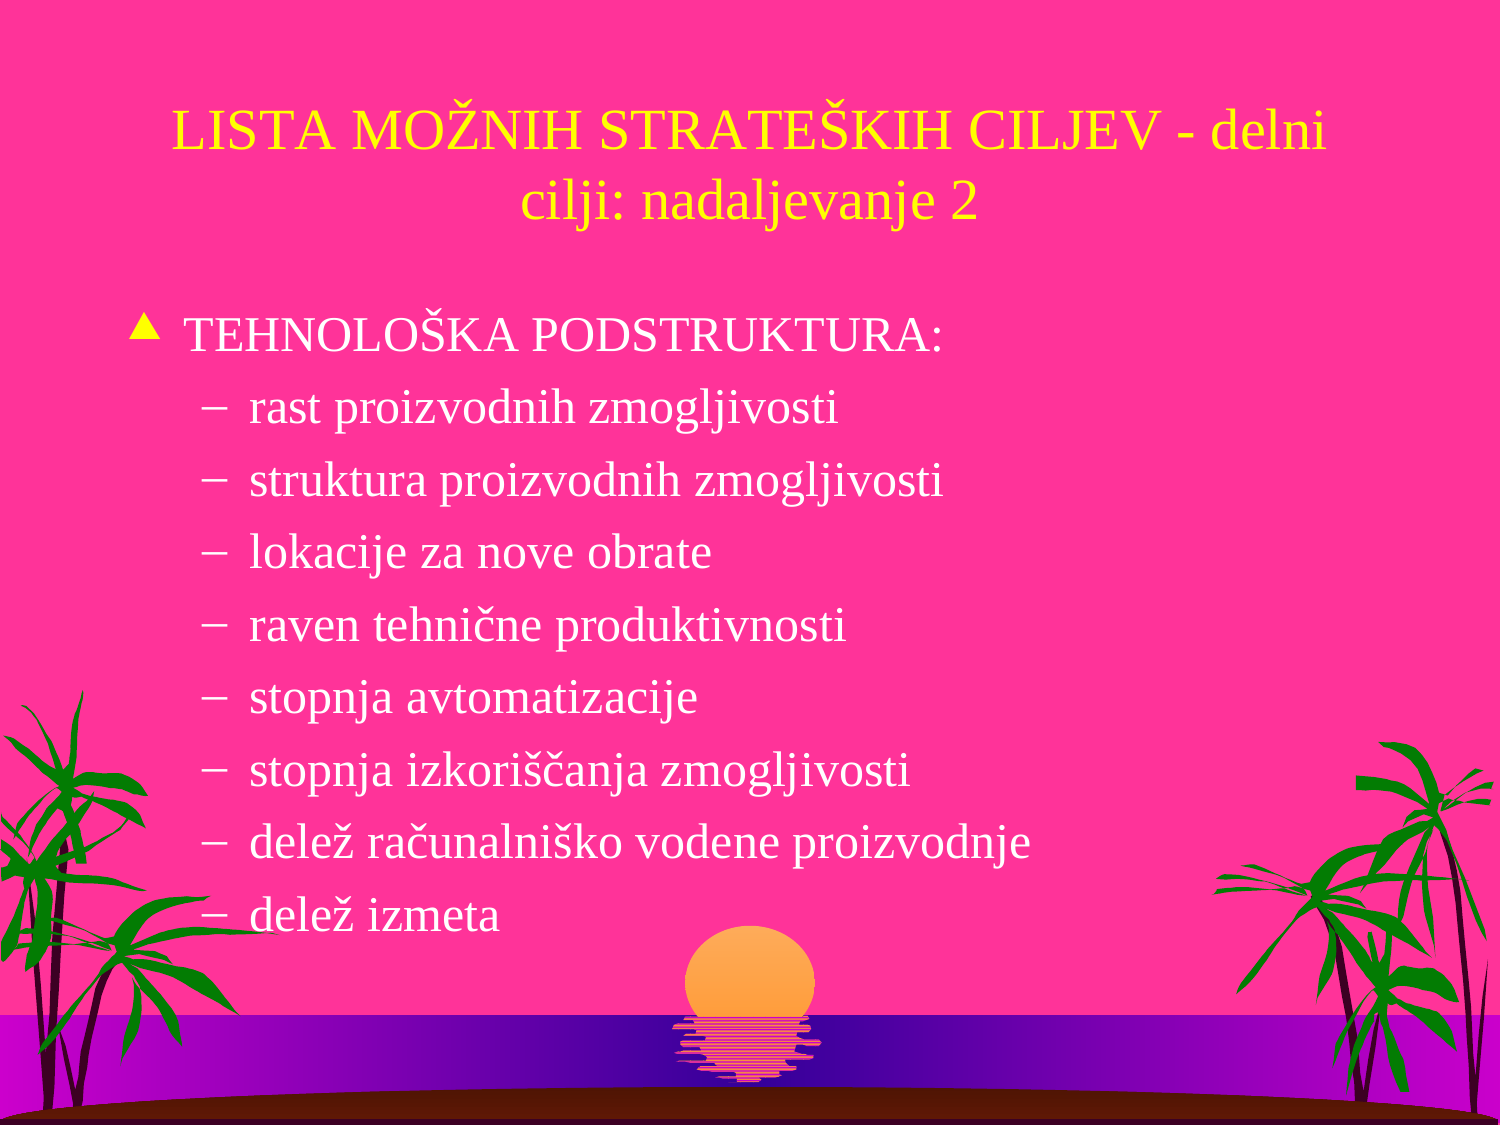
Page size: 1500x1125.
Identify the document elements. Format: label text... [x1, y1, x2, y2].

picture [672, 1015, 822, 1083]
title LISTA MOŽNIH STRATEŠKIH CILJEV - delni cilji: nadaljevanje 2 [112, 65, 1388, 257]
list TEHNOLOŠKA PODSTRUKTURA: rast proizvodnih zmogljivosti struktura proizvodnih zmogljivosti lokacije za nove obrate raven tehnične produktivnosti stopnja avtomatizacije stopnja izkoriščanja zmogljivosti delež računalniško vodene proizvodnje delež izmeta [112, 293, 1388, 966]
